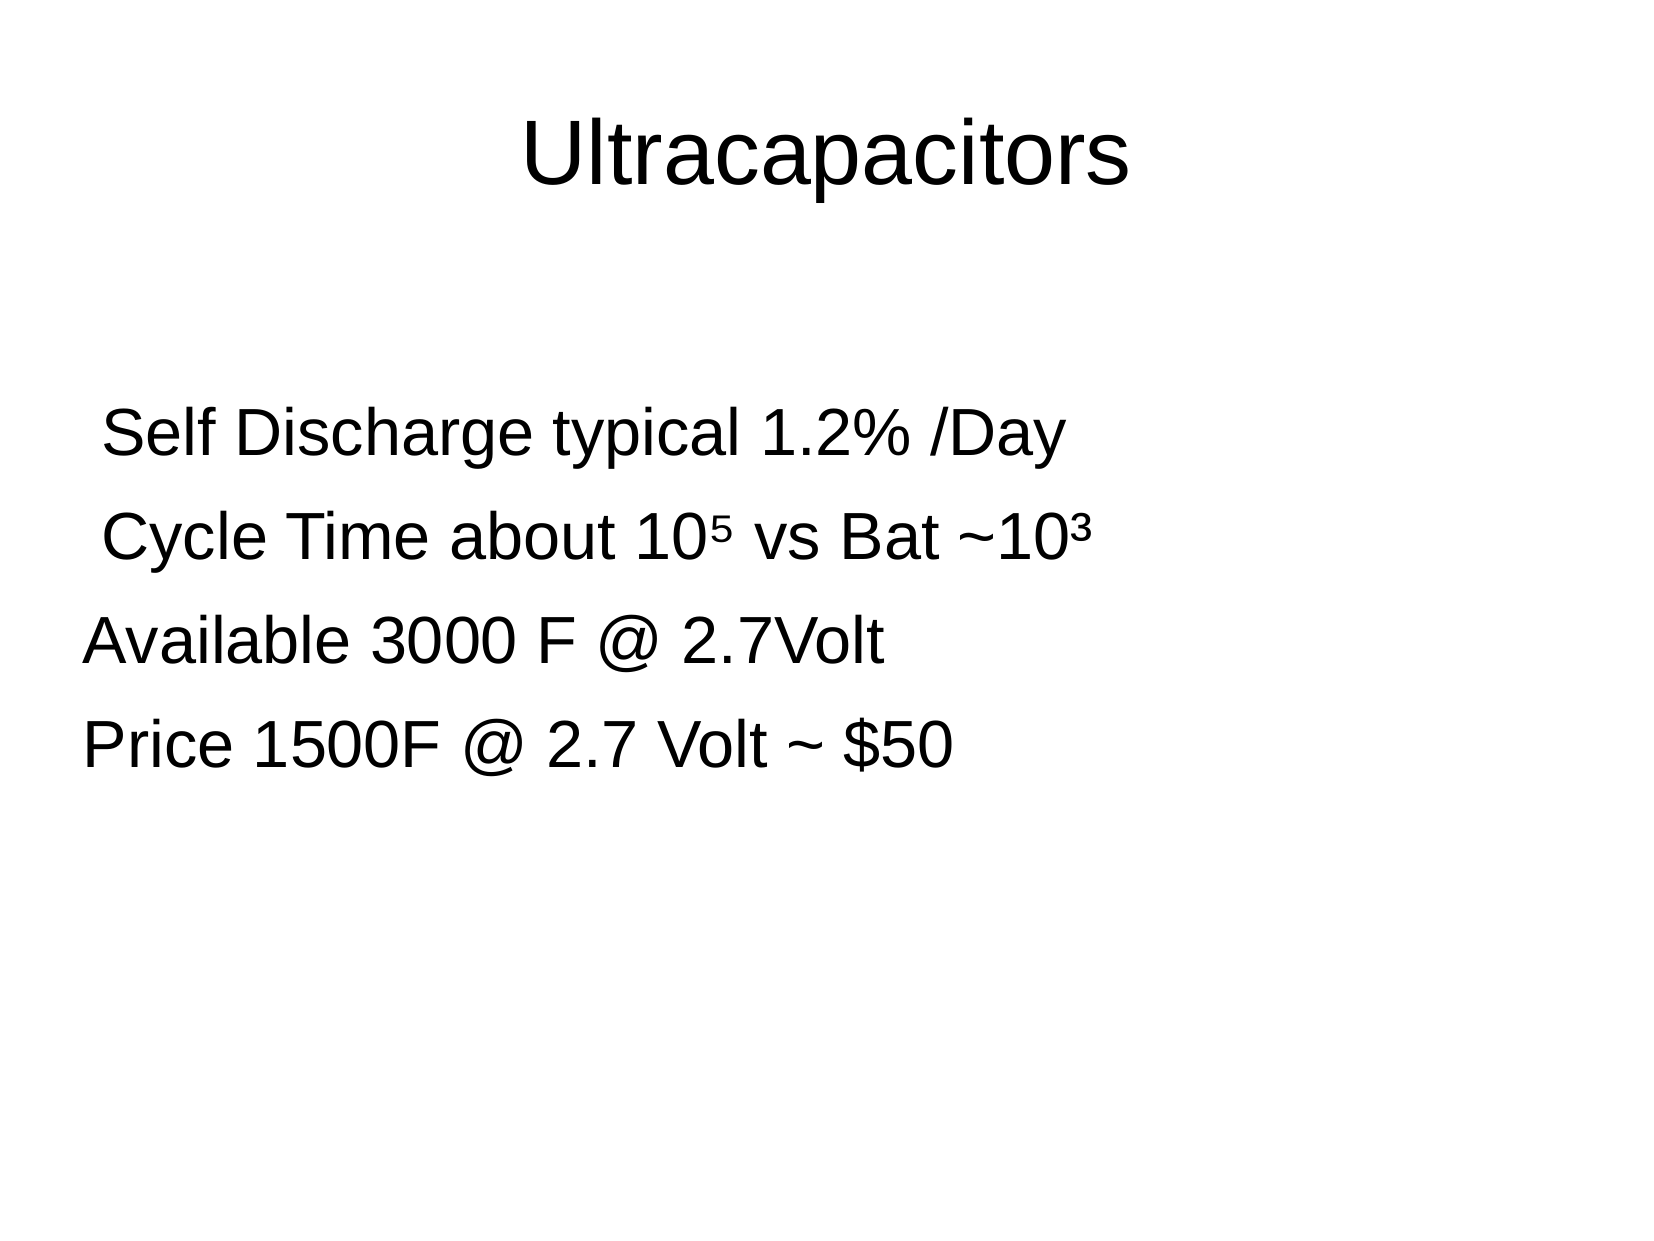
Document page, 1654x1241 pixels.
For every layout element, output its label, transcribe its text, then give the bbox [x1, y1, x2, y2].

title Ultracapacitors [82, 49, 1571, 257]
list Self Discharge typical 1.2% /Day Cycle Time about 10⁵ vs Bat ~10³ Available 3000 F @ 2.7Volt Price 1500F @ 2.7 Volt ~ $50 [82, 290, 1571, 1109]
